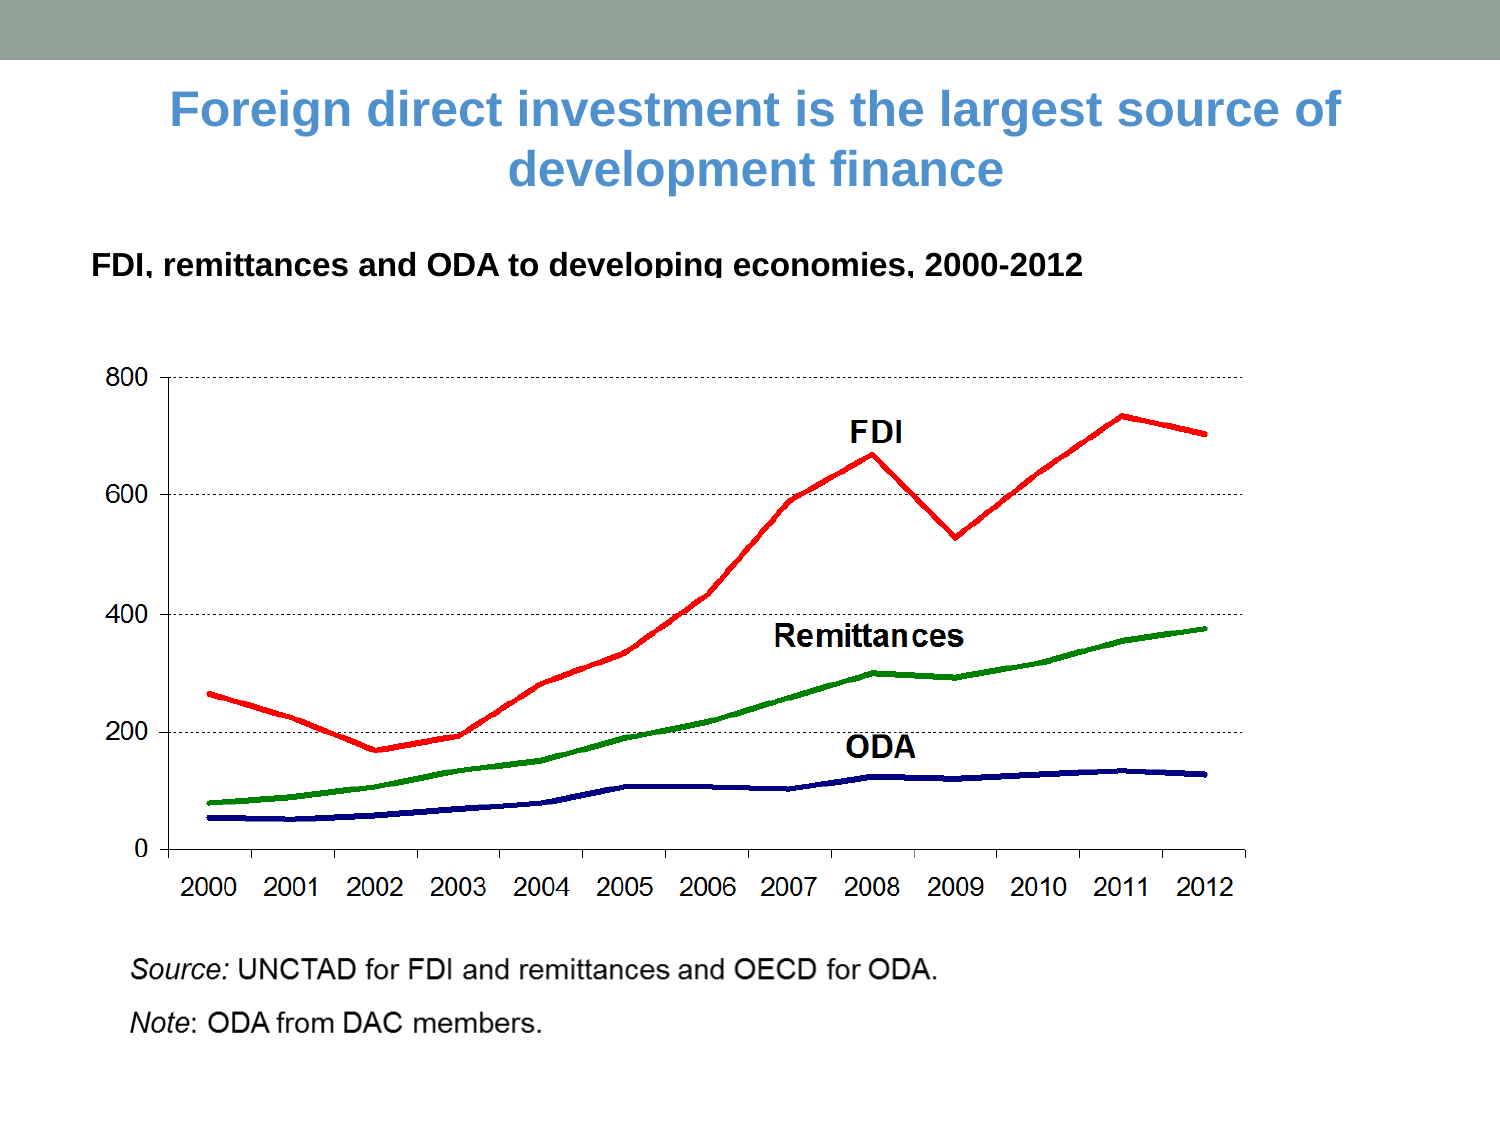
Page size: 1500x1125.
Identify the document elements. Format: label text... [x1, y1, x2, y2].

text_box FDI, remittances and ODA to developing economies, 2000-2012 (Billions of dollars) [91, 243, 1344, 319]
text_box Foreign direct investment is the largest source of development finance [76, 68, 1436, 264]
picture [70, 267, 1344, 1057]
